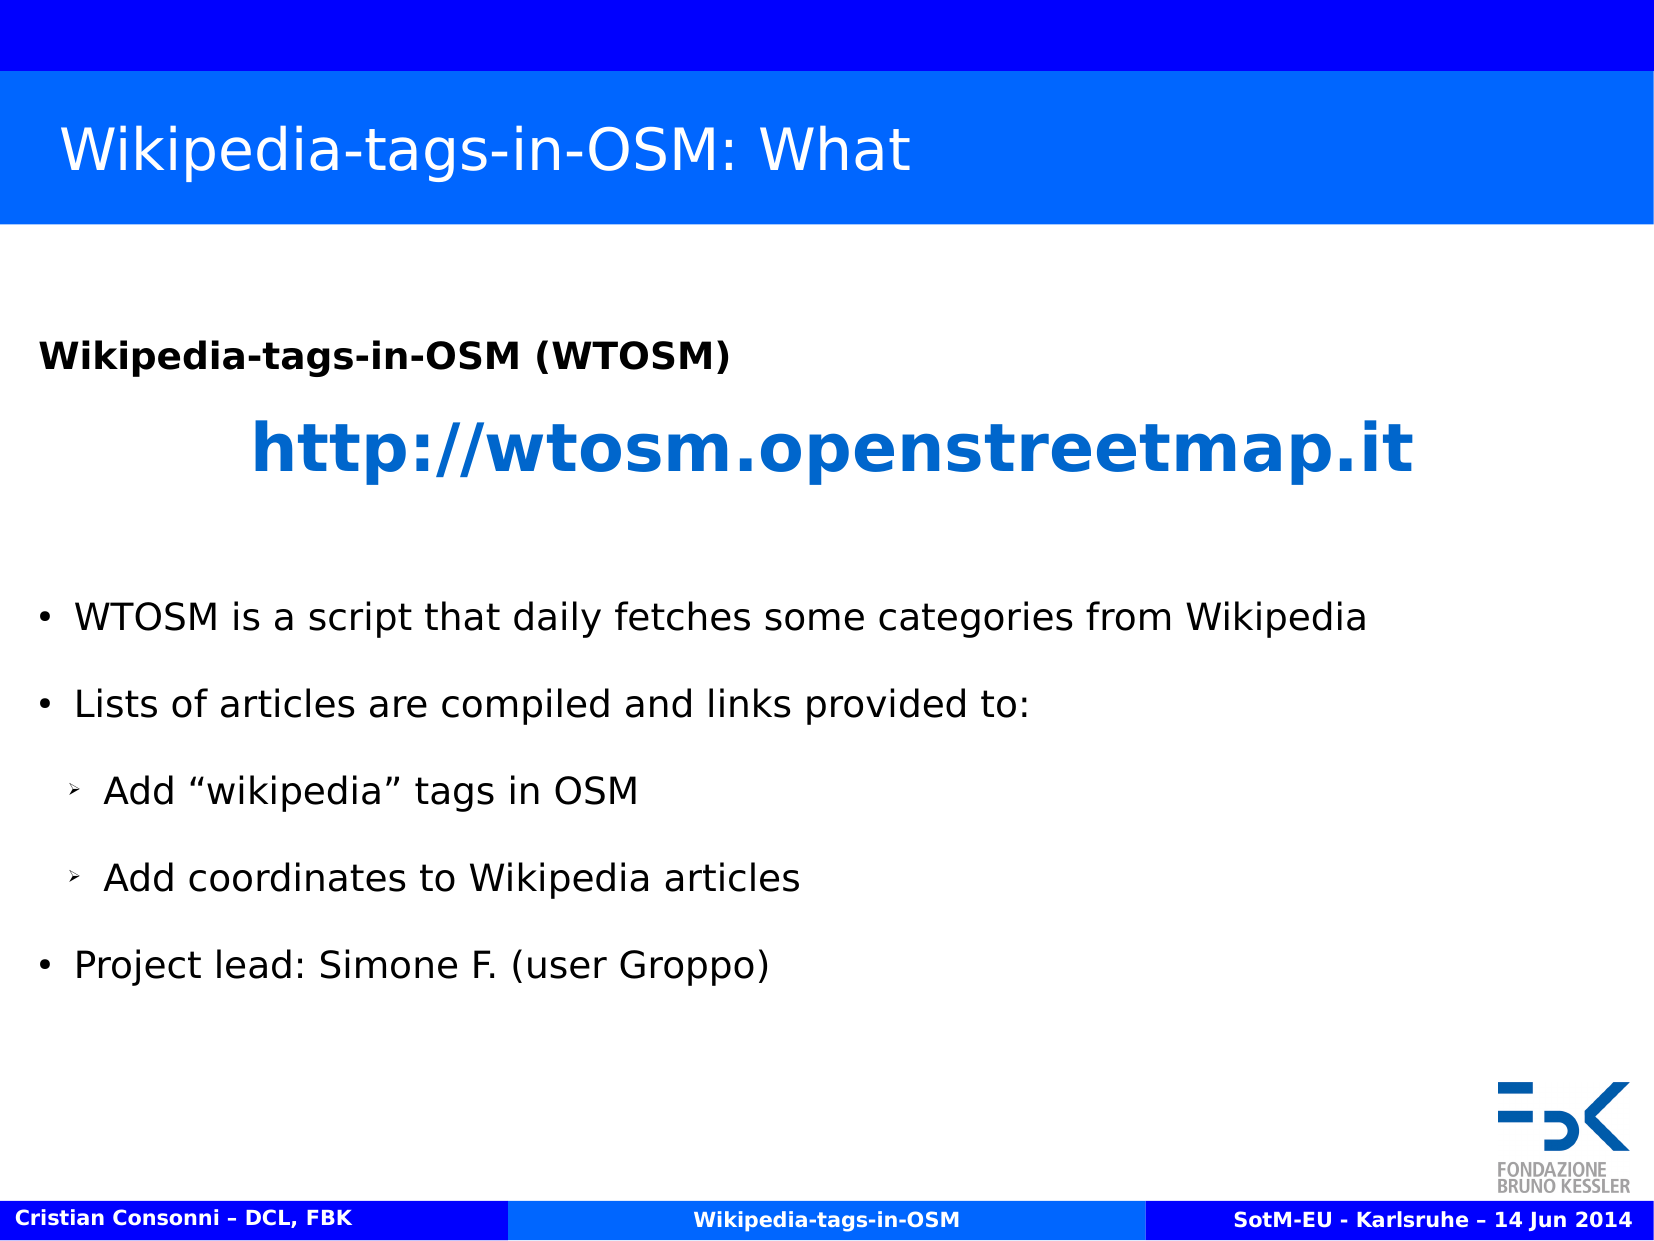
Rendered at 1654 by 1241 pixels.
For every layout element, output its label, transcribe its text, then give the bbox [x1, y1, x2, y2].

title Wikipedia-tags-in-OSM: What [59, 109, 1548, 193]
text_box http://wtosm.openstreetmap.it [35, 401, 1630, 495]
picture [1498, 1082, 1630, 1193]
text_box Wikipedia-tags-in-OSM (WTOSM) WTOSM is a script that daily fetches some categories from Wikipedia Lists of articles are compiled and links provided to: Add “wikipedia” tags in OSM Add coordinates to Wikipedia articles Project lead: Simone F. (user Groppo) [23, 283, 1536, 959]
